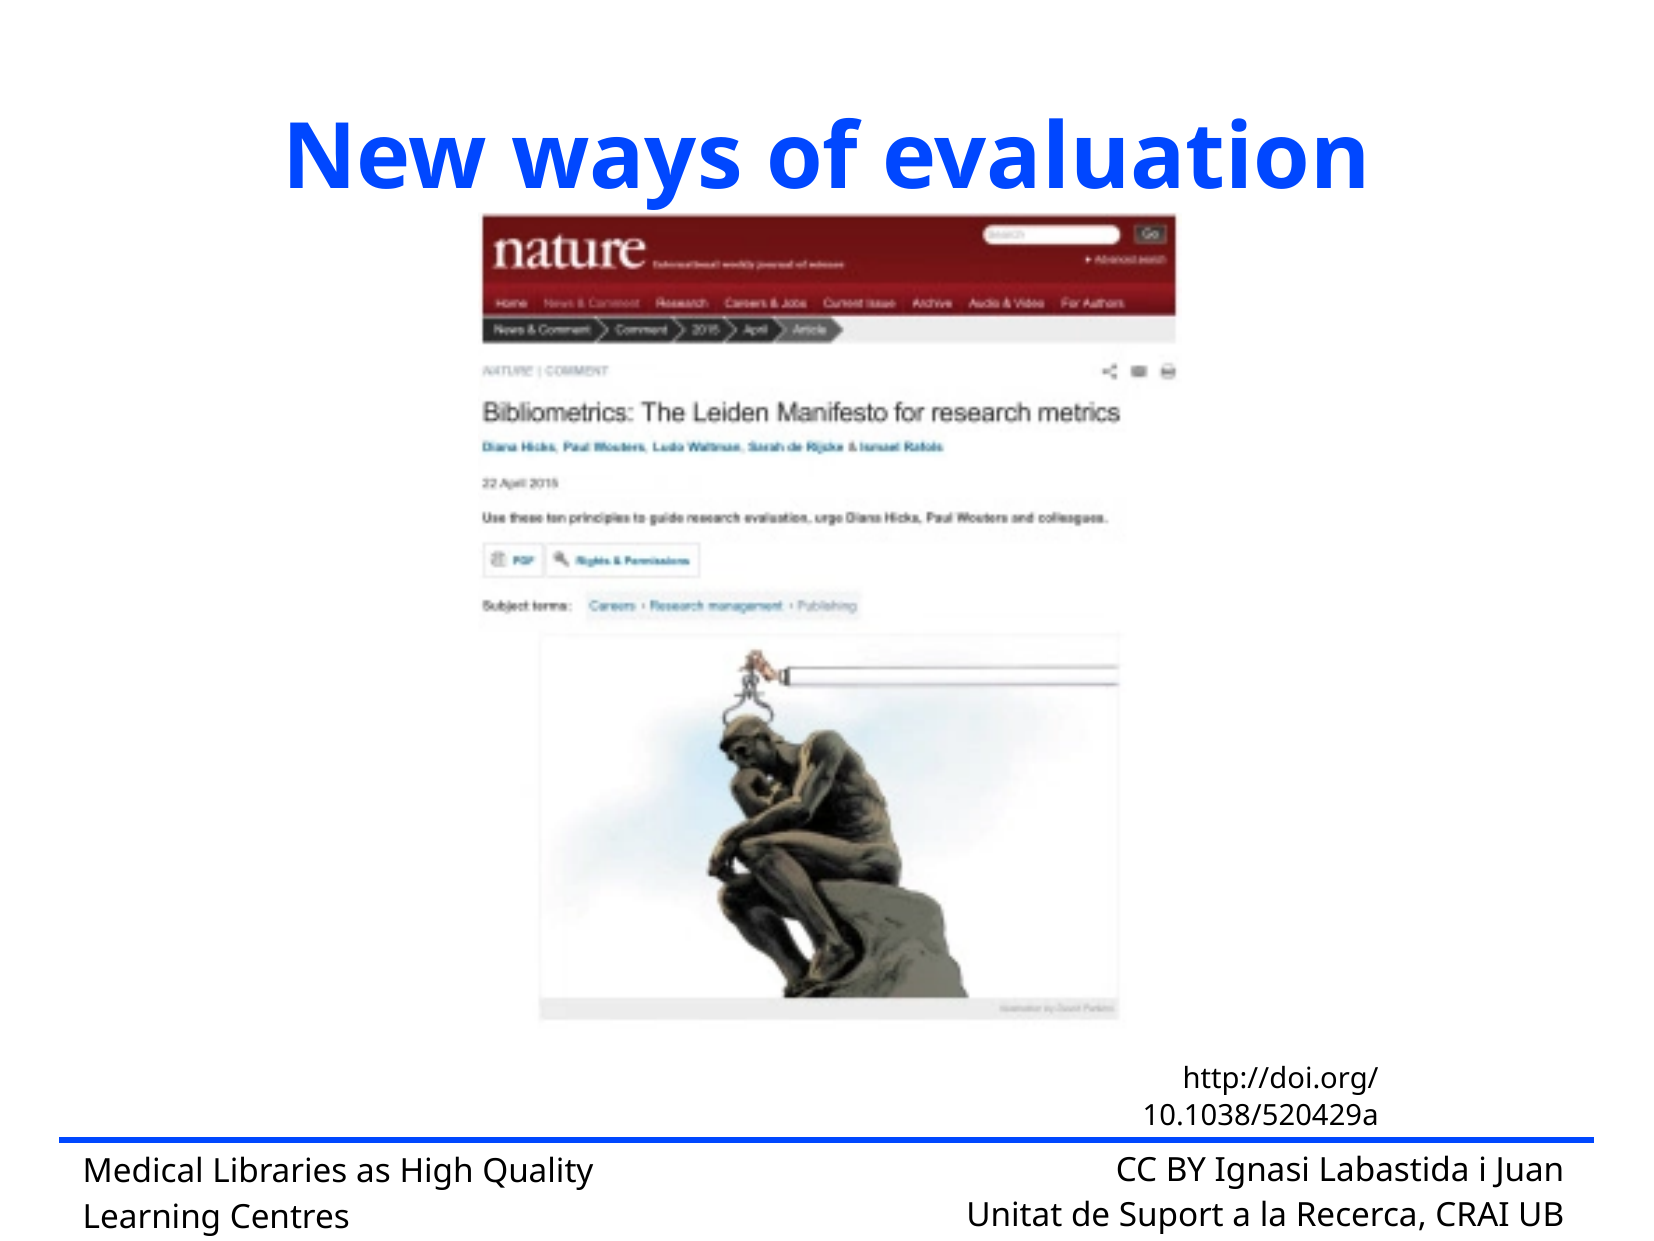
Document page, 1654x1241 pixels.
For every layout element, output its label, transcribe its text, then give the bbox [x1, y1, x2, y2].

text_box http://doi.org/10.1038/520429a [946, 1051, 1394, 1106]
title New ways of evaluation [82, 49, 1571, 257]
picture [478, 212, 1182, 1040]
